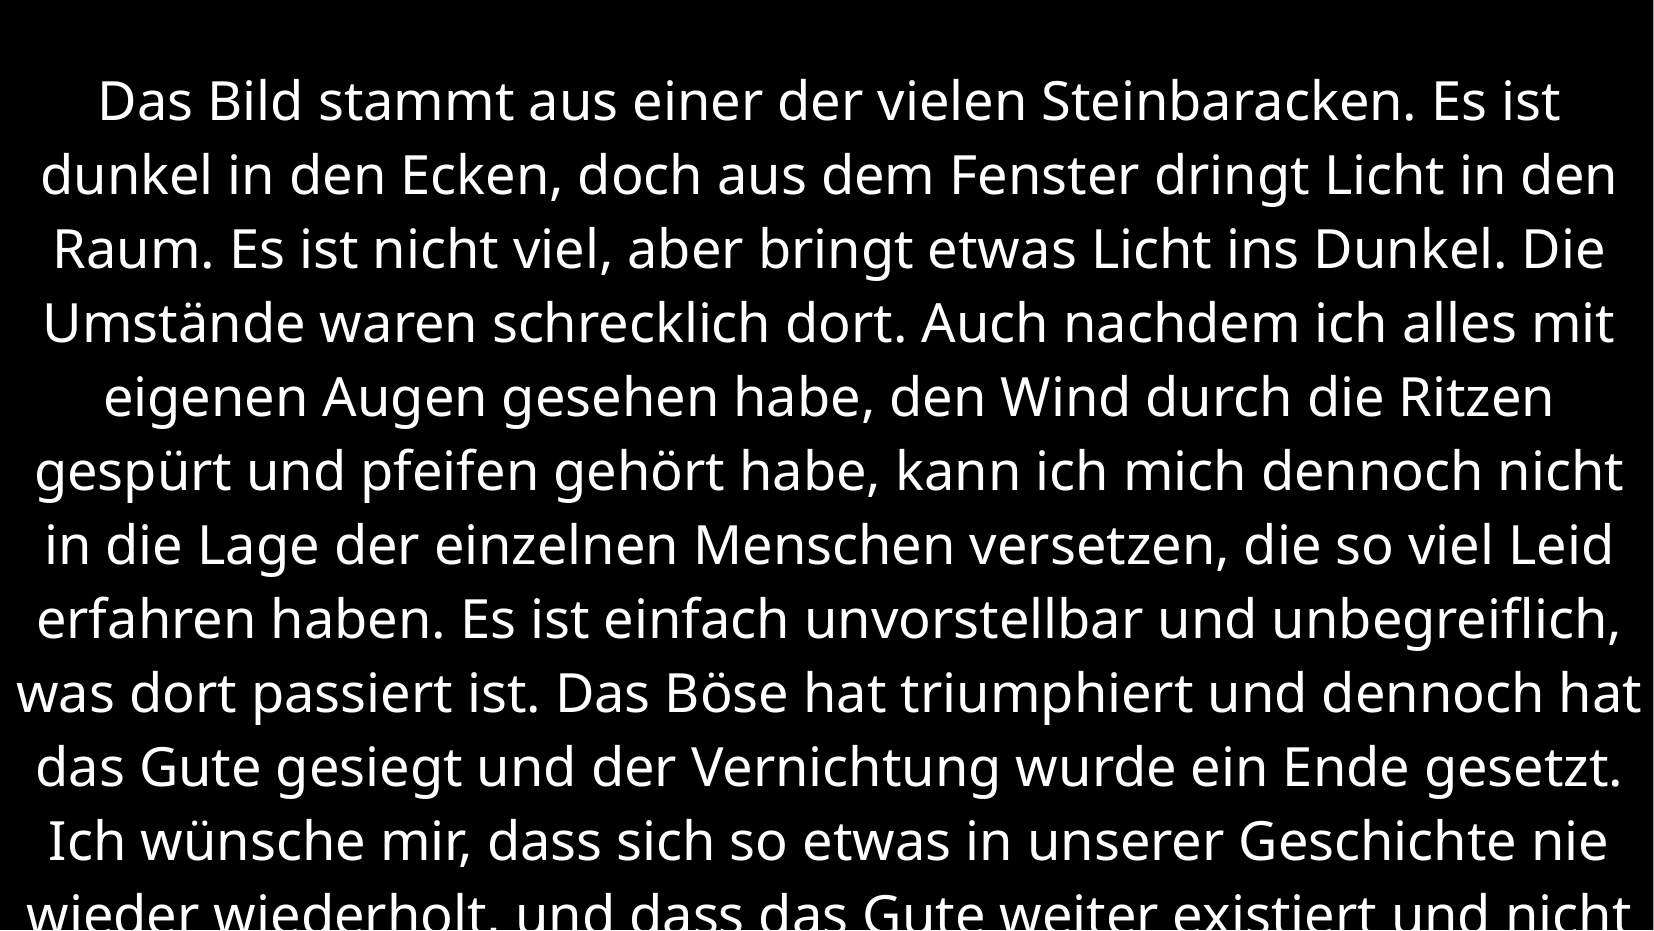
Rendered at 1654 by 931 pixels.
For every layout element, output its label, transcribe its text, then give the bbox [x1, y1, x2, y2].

text_box Das Bild stammt aus einer der vielen Steinbaracken. Es ist dunkel in den Ecken, doch aus dem Fenster dringt Licht in den Raum. Es ist nicht viel, aber bringt etwas Licht ins Dunkel. Die Umstände waren schrecklich dort. Auch nachdem ich alles mit eigenen Augen gesehen habe, den Wind durch die Ritzen gespürt und pfeifen gehört habe, kann ich mich dennoch nicht in die Lage der einzelnen Menschen versetzen, die so viel Leid erfahren haben. Es ist einfach unvorstellbar und unbegreiflich, was dort passiert ist. Das Böse hat triumphiert und dennoch hat das Gute gesiegt und der Vernichtung wurde ein Ende gesetzt. Ich wünsche mir, dass sich so etwas in unserer Geschichte nie wieder wiederholt, und dass das Gute weiter existiert und nicht verschwindet. [0, 54, 1654, 886]
